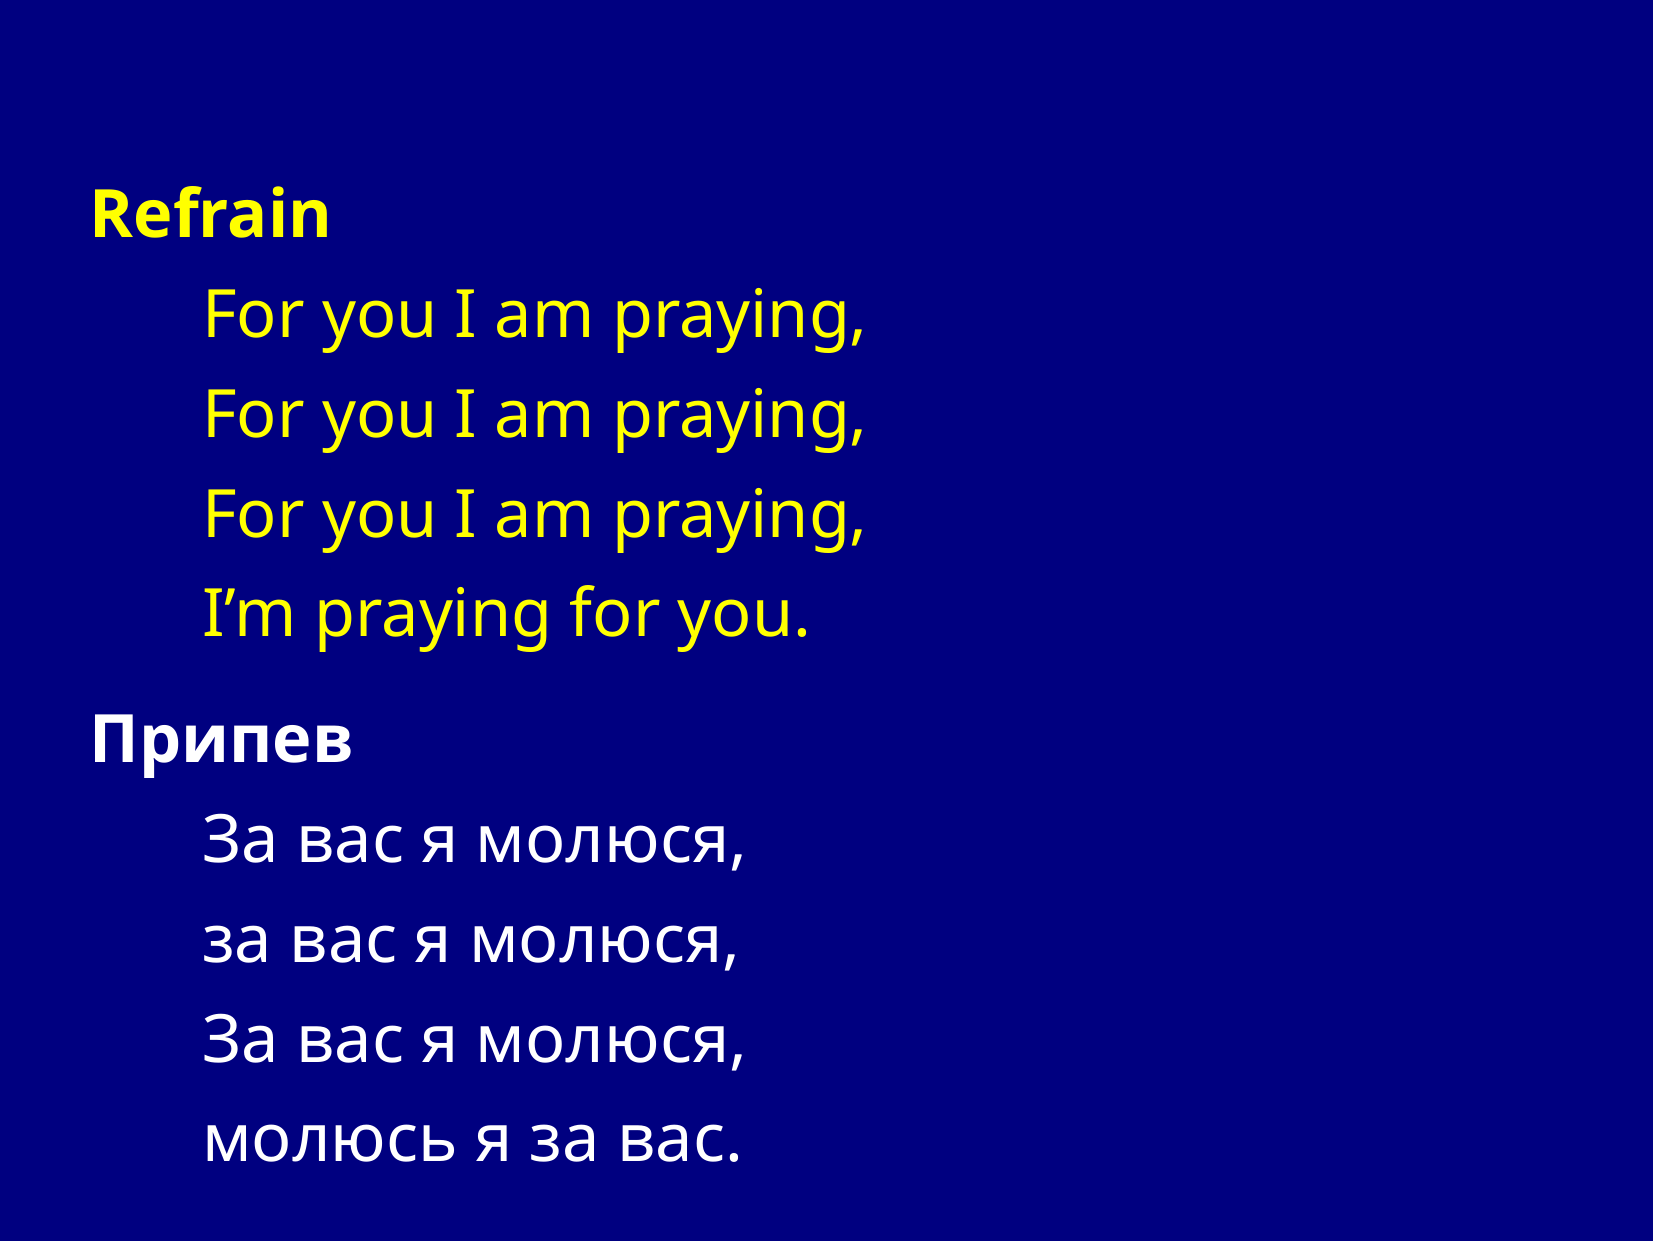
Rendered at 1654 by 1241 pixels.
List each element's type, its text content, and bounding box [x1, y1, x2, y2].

text_box Refrain For you I am praying, For you I am praying, For you I am praying, I’m praying for you. [75, 150, 1576, 638]
text_box Припев За вас я молюся, за вас я молюся, За вас я молюся, молюсь я за вас. [75, 675, 1576, 1163]
